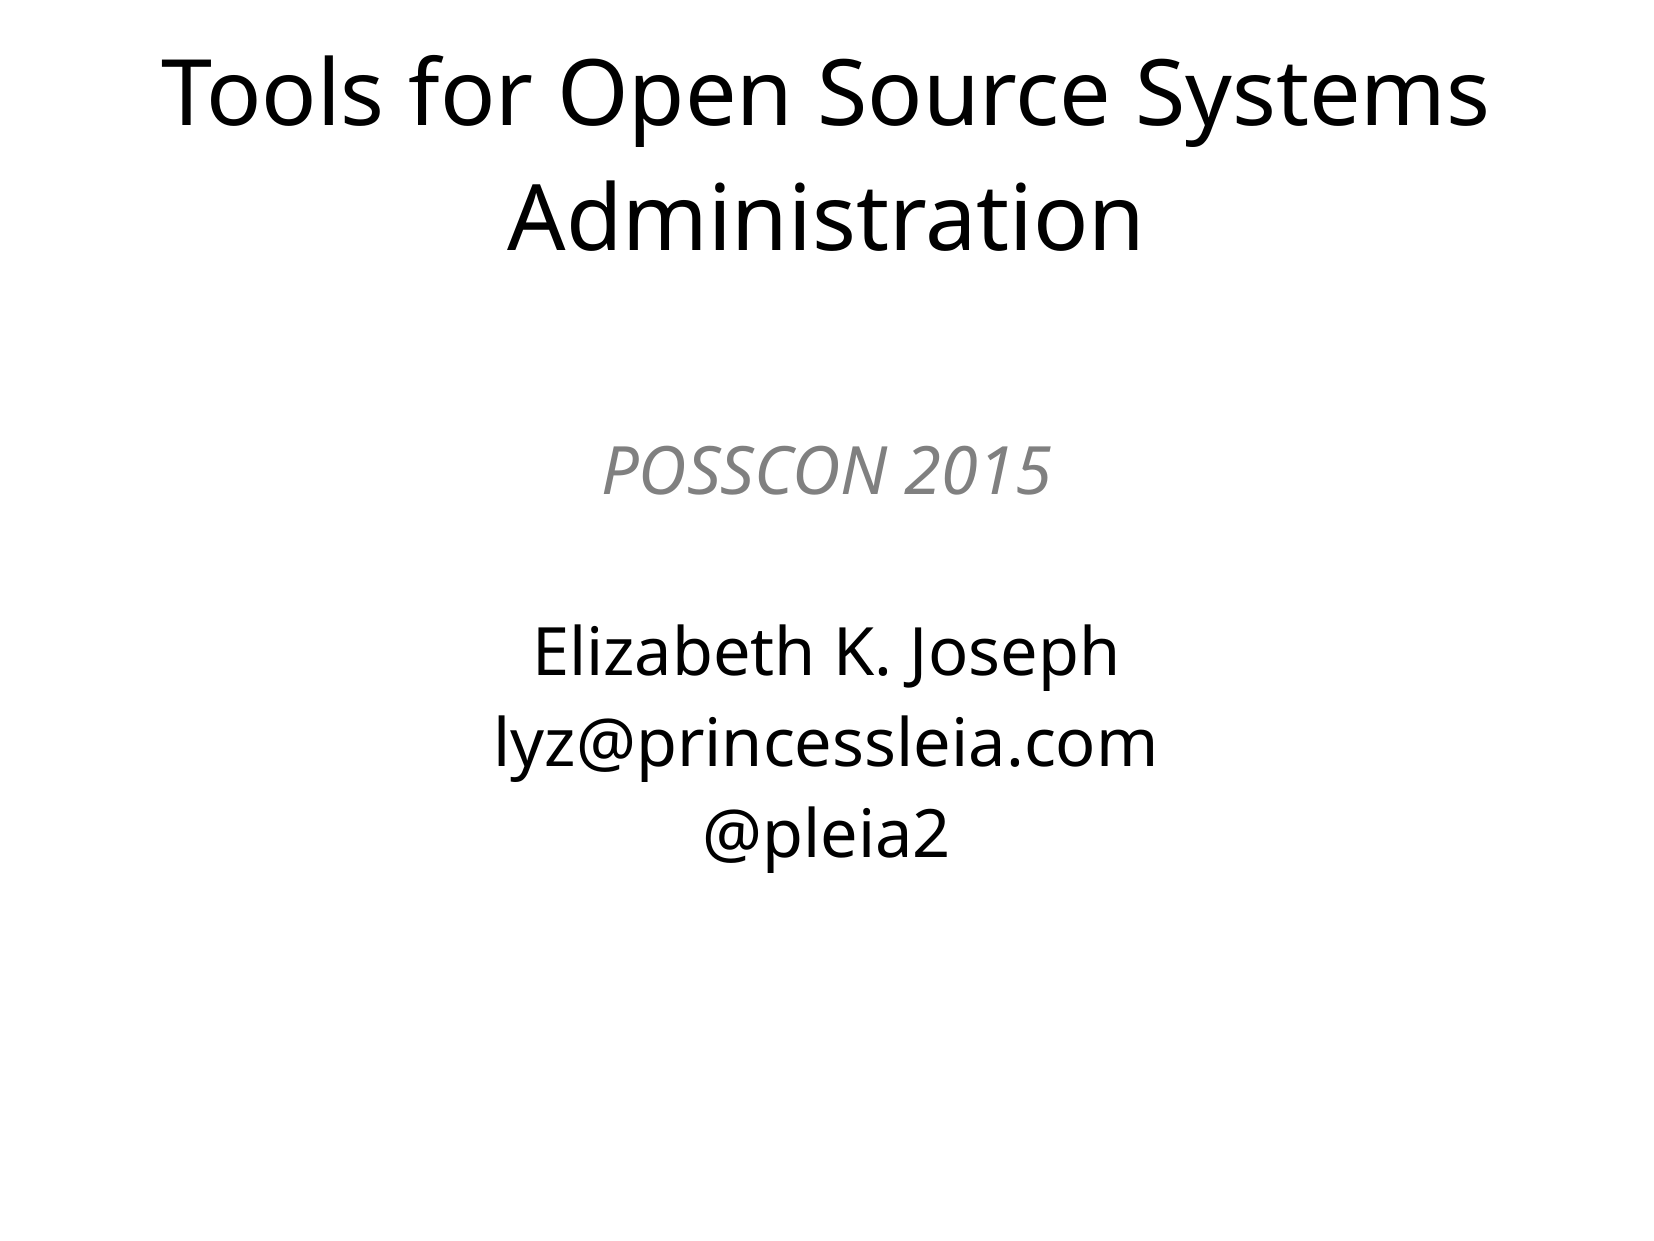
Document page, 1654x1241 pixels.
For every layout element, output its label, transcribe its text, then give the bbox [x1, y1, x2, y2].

subtitle POSSCON 2015 Elizabeth K. Joseph lyz@princessleia.com @pleia2 [82, 290, 1571, 1010]
title Tools for Open Source Systems Administration [82, 49, 1571, 257]
